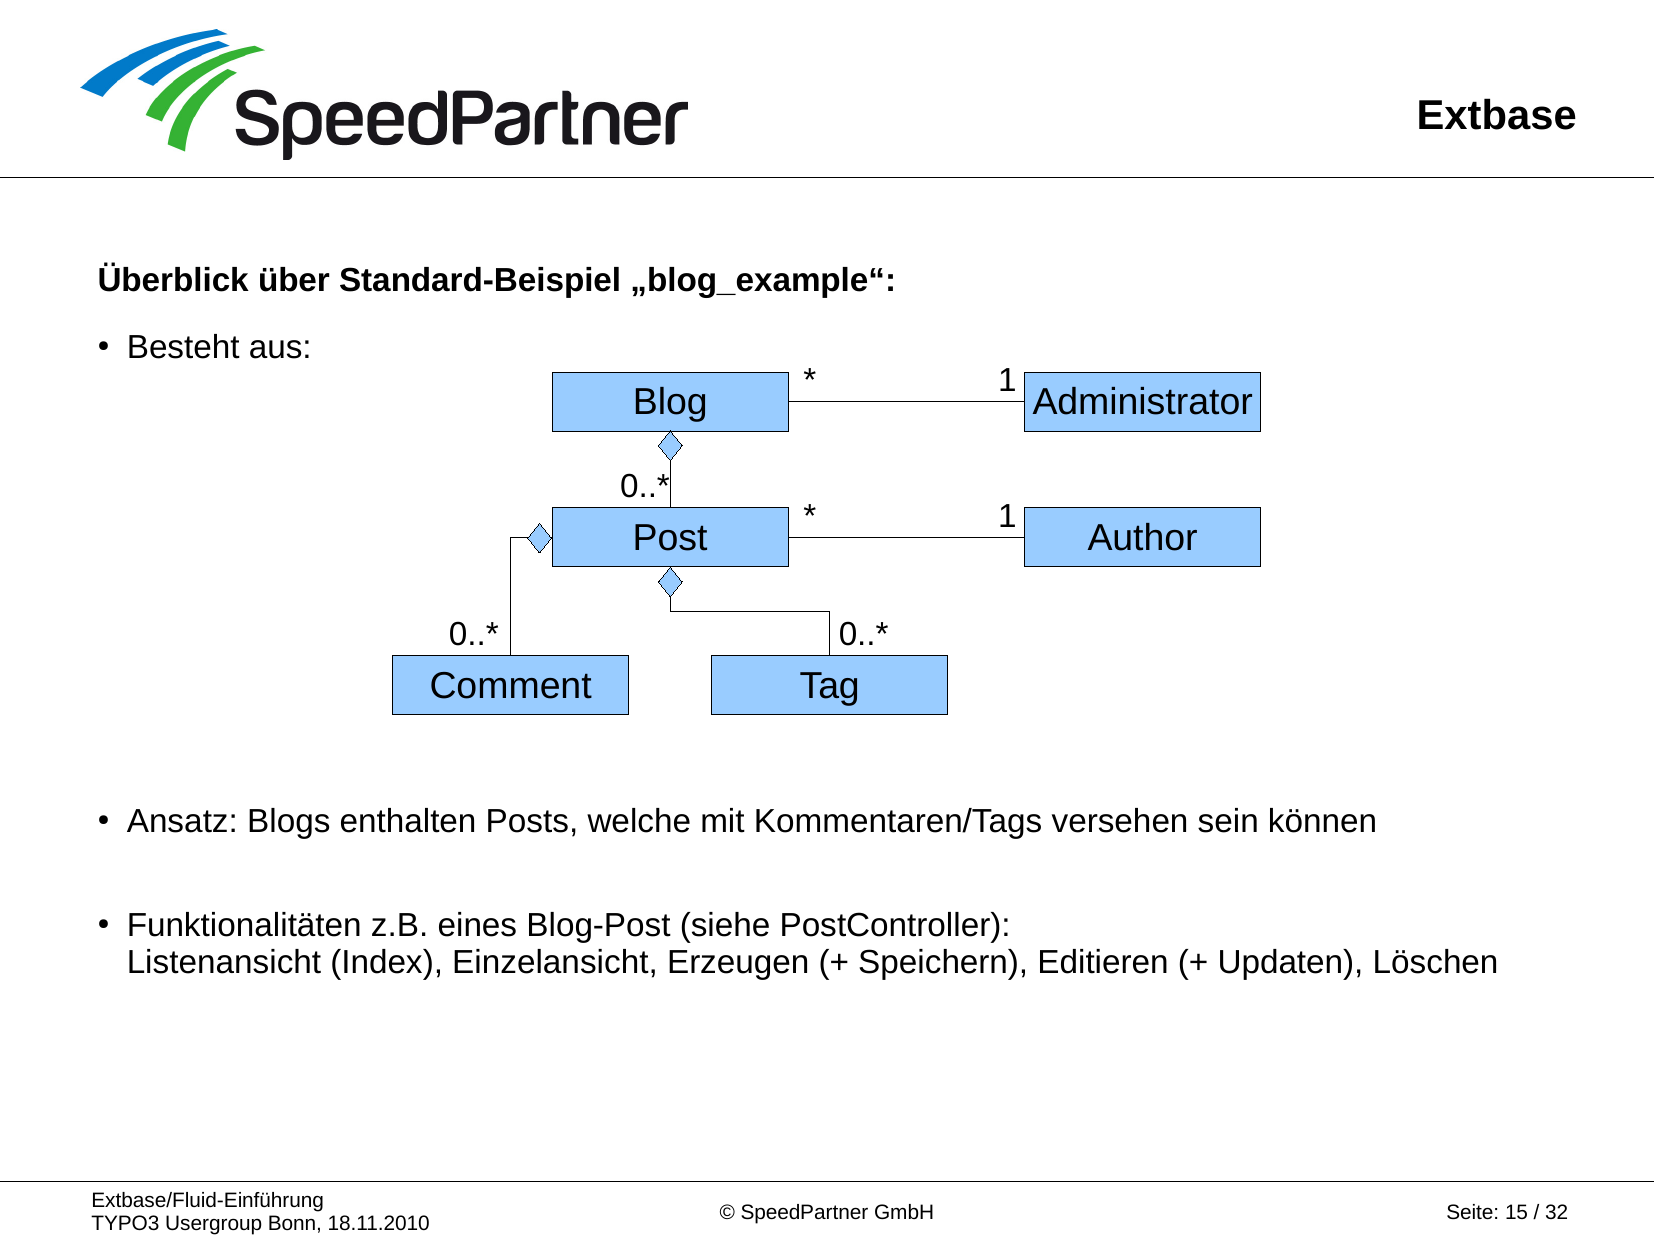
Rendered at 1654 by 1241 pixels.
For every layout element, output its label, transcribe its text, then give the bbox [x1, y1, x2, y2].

title Extbase [590, 70, 1577, 160]
text_box 0..* [824, 608, 904, 661]
text_box Tag [711, 655, 948, 715]
text_box [658, 430, 683, 460]
text_box * [788, 490, 832, 543]
text_box Administrator [1024, 372, 1261, 432]
text_box * [788, 354, 832, 407]
text_box 1 [983, 354, 1032, 407]
text_box Author [1024, 507, 1261, 567]
text_box Überblick über Standard-Beispiel „blog_example“: Besteht aus: Ansatz: Blogs enthalten Posts, welche mit Kommentaren/Tags versehen sein können Funktionalitäten z.B. eines Blog-Post (siehe PostController): Listenansicht (Index), Einzelansicht, Erzeugen (+ Speichern), Editieren (+ Updaten), Löschen [82, 253, 1565, 1151]
text_box 0..* [434, 608, 514, 661]
text_box Blog [552, 372, 789, 432]
text_box Comment [392, 655, 629, 715]
text_box 1 [983, 490, 1032, 543]
text_box [658, 566, 683, 597]
text_box Post [552, 507, 789, 567]
text_box [527, 523, 552, 553]
text_box 0..* [605, 460, 686, 513]
picture [80, 29, 688, 160]
